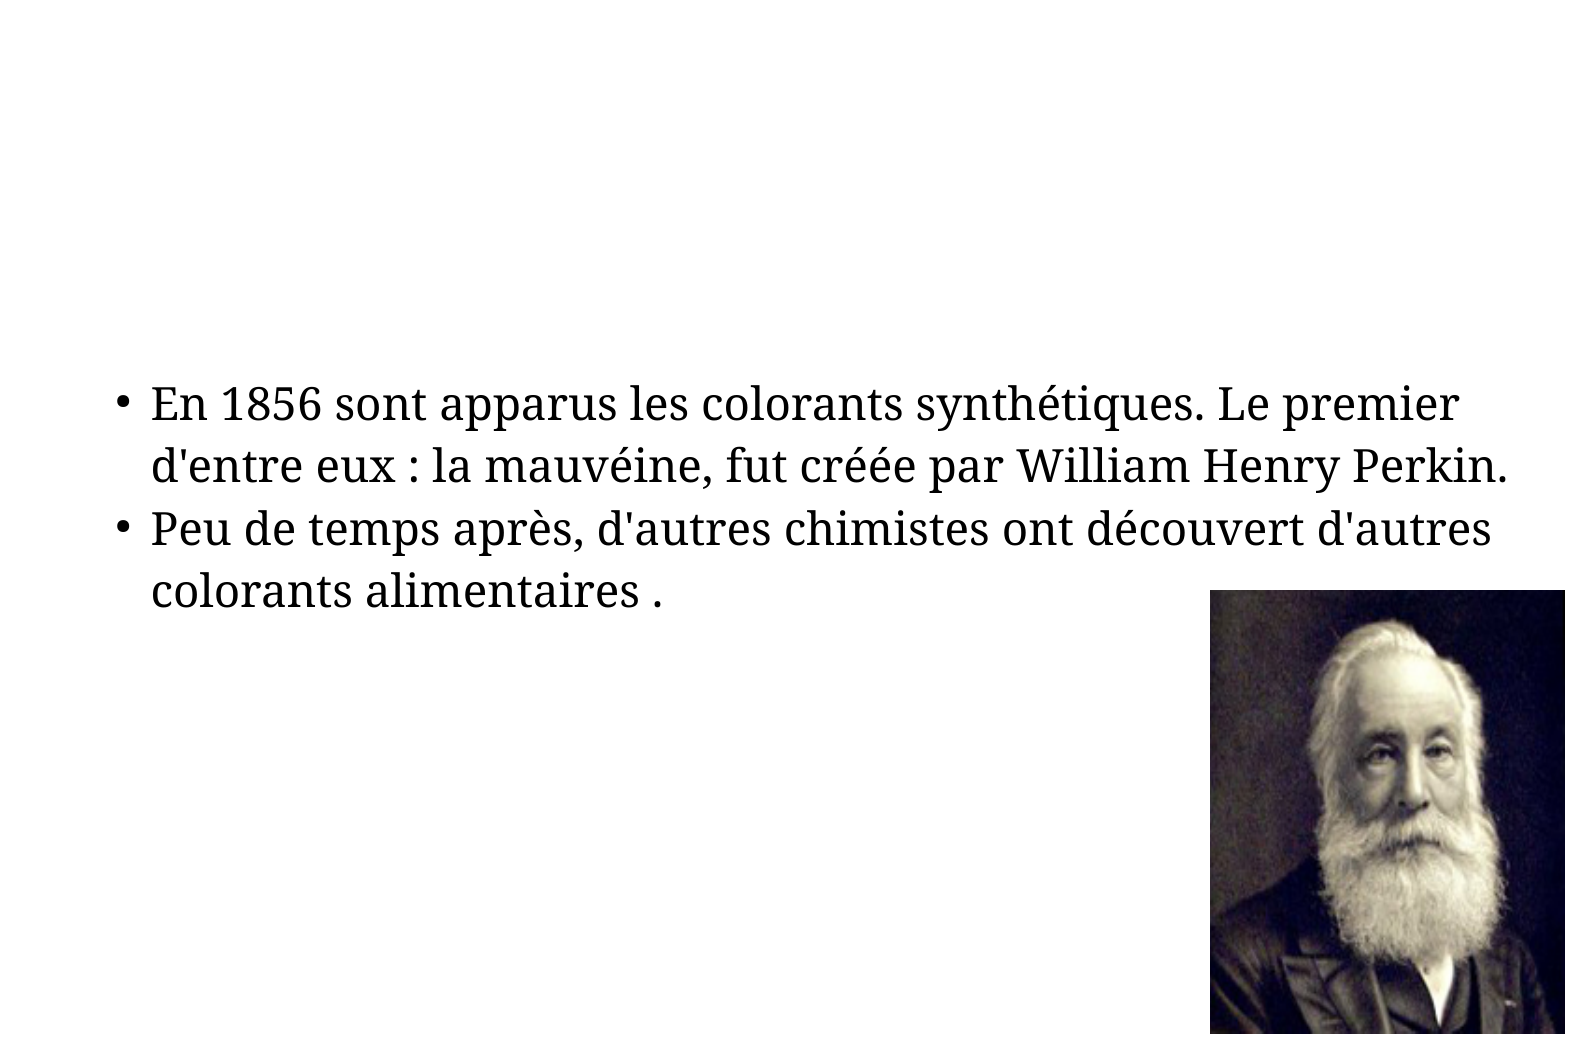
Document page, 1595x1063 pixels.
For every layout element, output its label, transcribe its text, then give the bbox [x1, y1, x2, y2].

subtitle En 1856 sont apparus les colorants synthétiques. Le premier d'entre eux : la mauvéine, fut créée par William Henry Perkin. Peu de temps après, d'autres chimistes ont découvert d'autres colorants alimentaires . [79, 49, 1515, 943]
picture [1210, 590, 1565, 1034]
